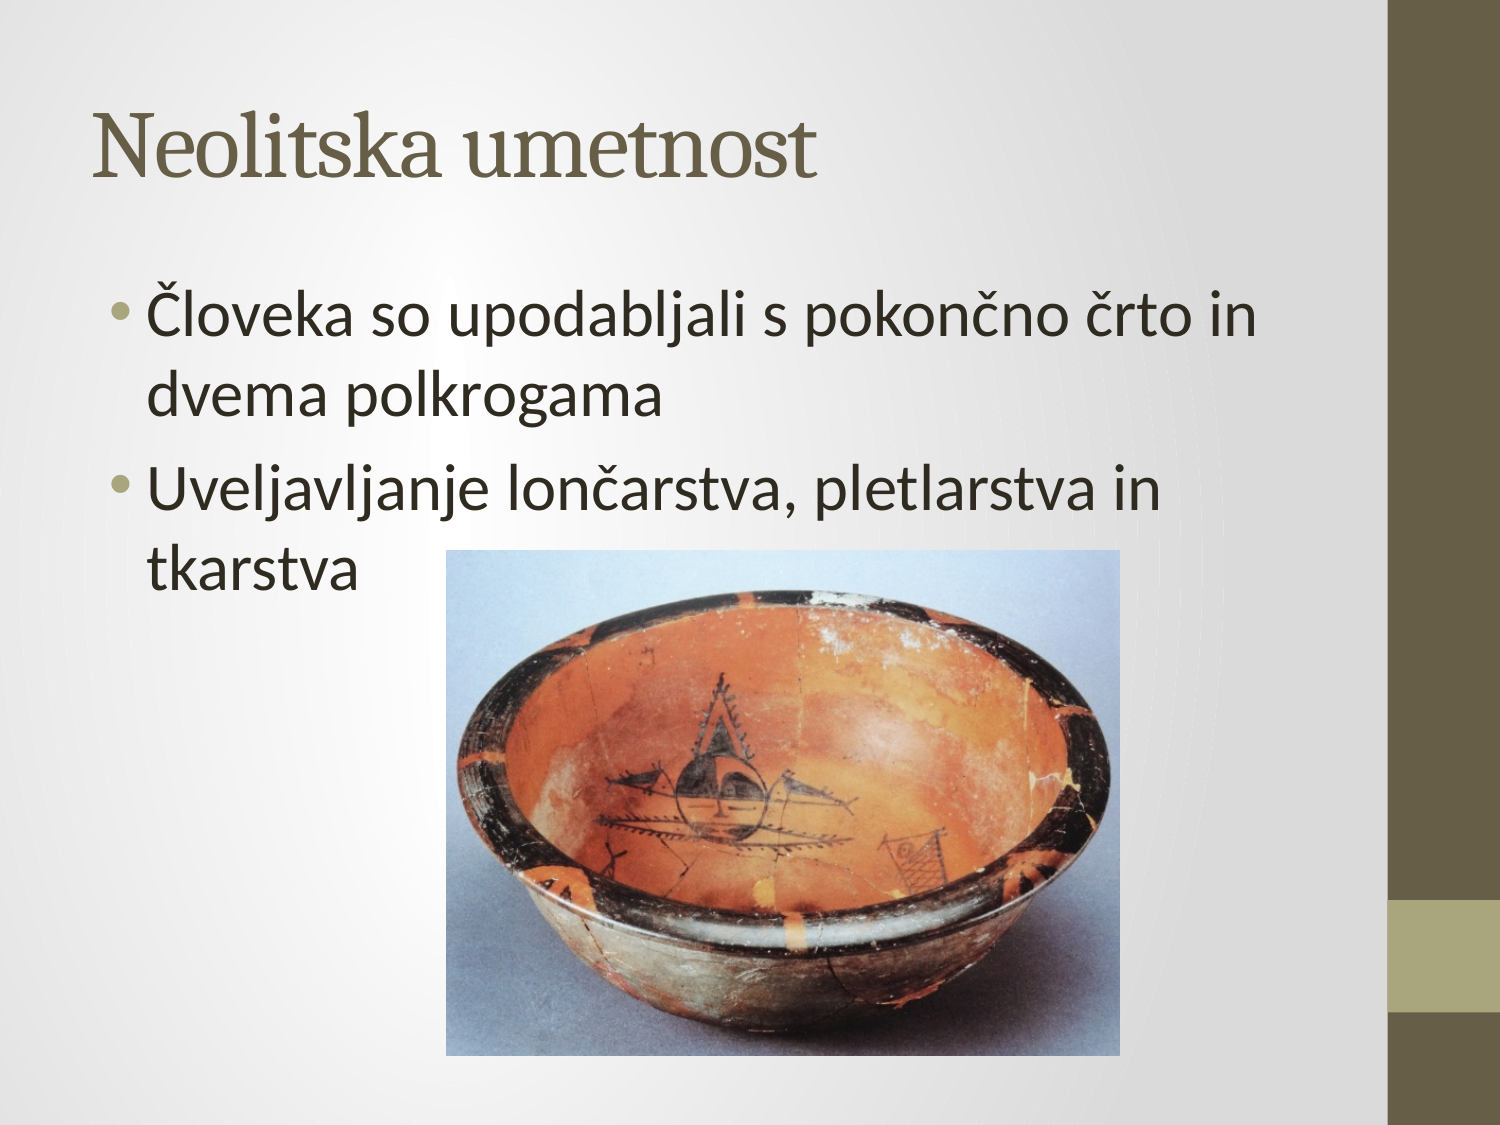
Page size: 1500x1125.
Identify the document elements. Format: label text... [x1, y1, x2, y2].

title Neolitska umetnost [75, 45, 1325, 233]
list Človeka so upodabljali s pokončno črto in dvema polkrogama Uveljavljanje lončarstva, pletlarstva in tkarstva [75, 262, 1325, 1050]
picture [446, 550, 1120, 1056]
